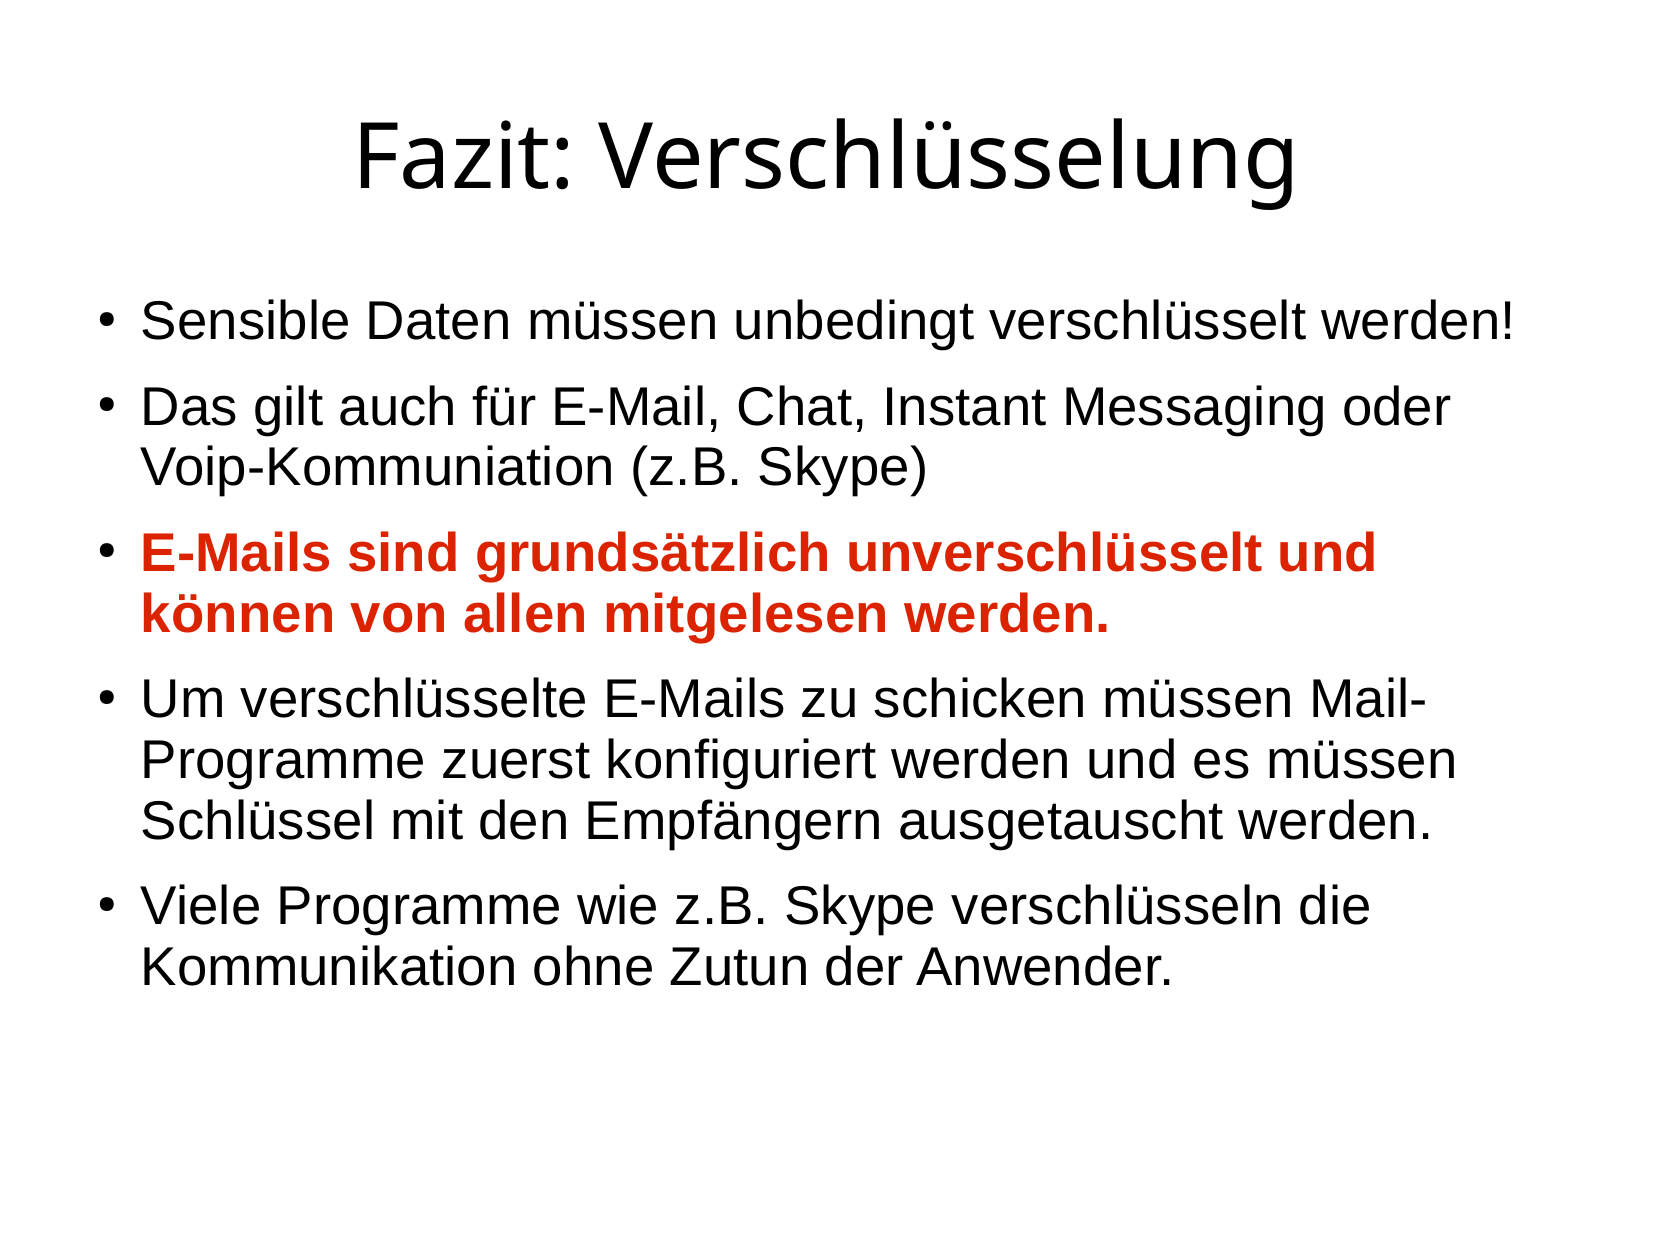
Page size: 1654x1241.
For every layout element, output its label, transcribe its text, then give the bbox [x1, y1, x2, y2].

list Sensible Daten müssen unbedingt verschlüsselt werden! Das gilt auch für E-Mail, Chat, Instant Messaging oder Voip-Kommuniation (z.B. Skype) E-Mails sind grundsätzlich unverschlüsselt und können von allen mitgelesen werden. Um verschlüsselte E-Mails zu schicken müssen Mail-Programme zuerst konfiguriert werden und es müssen Schlüssel mit den Empfängern ausgetauscht werden. Viele Programme wie z.B. Skype verschlüsseln die Kommunikation ohne Zutun der Anwender. [82, 290, 1571, 1010]
title Fazit: Verschlüsselung [82, 49, 1571, 257]
